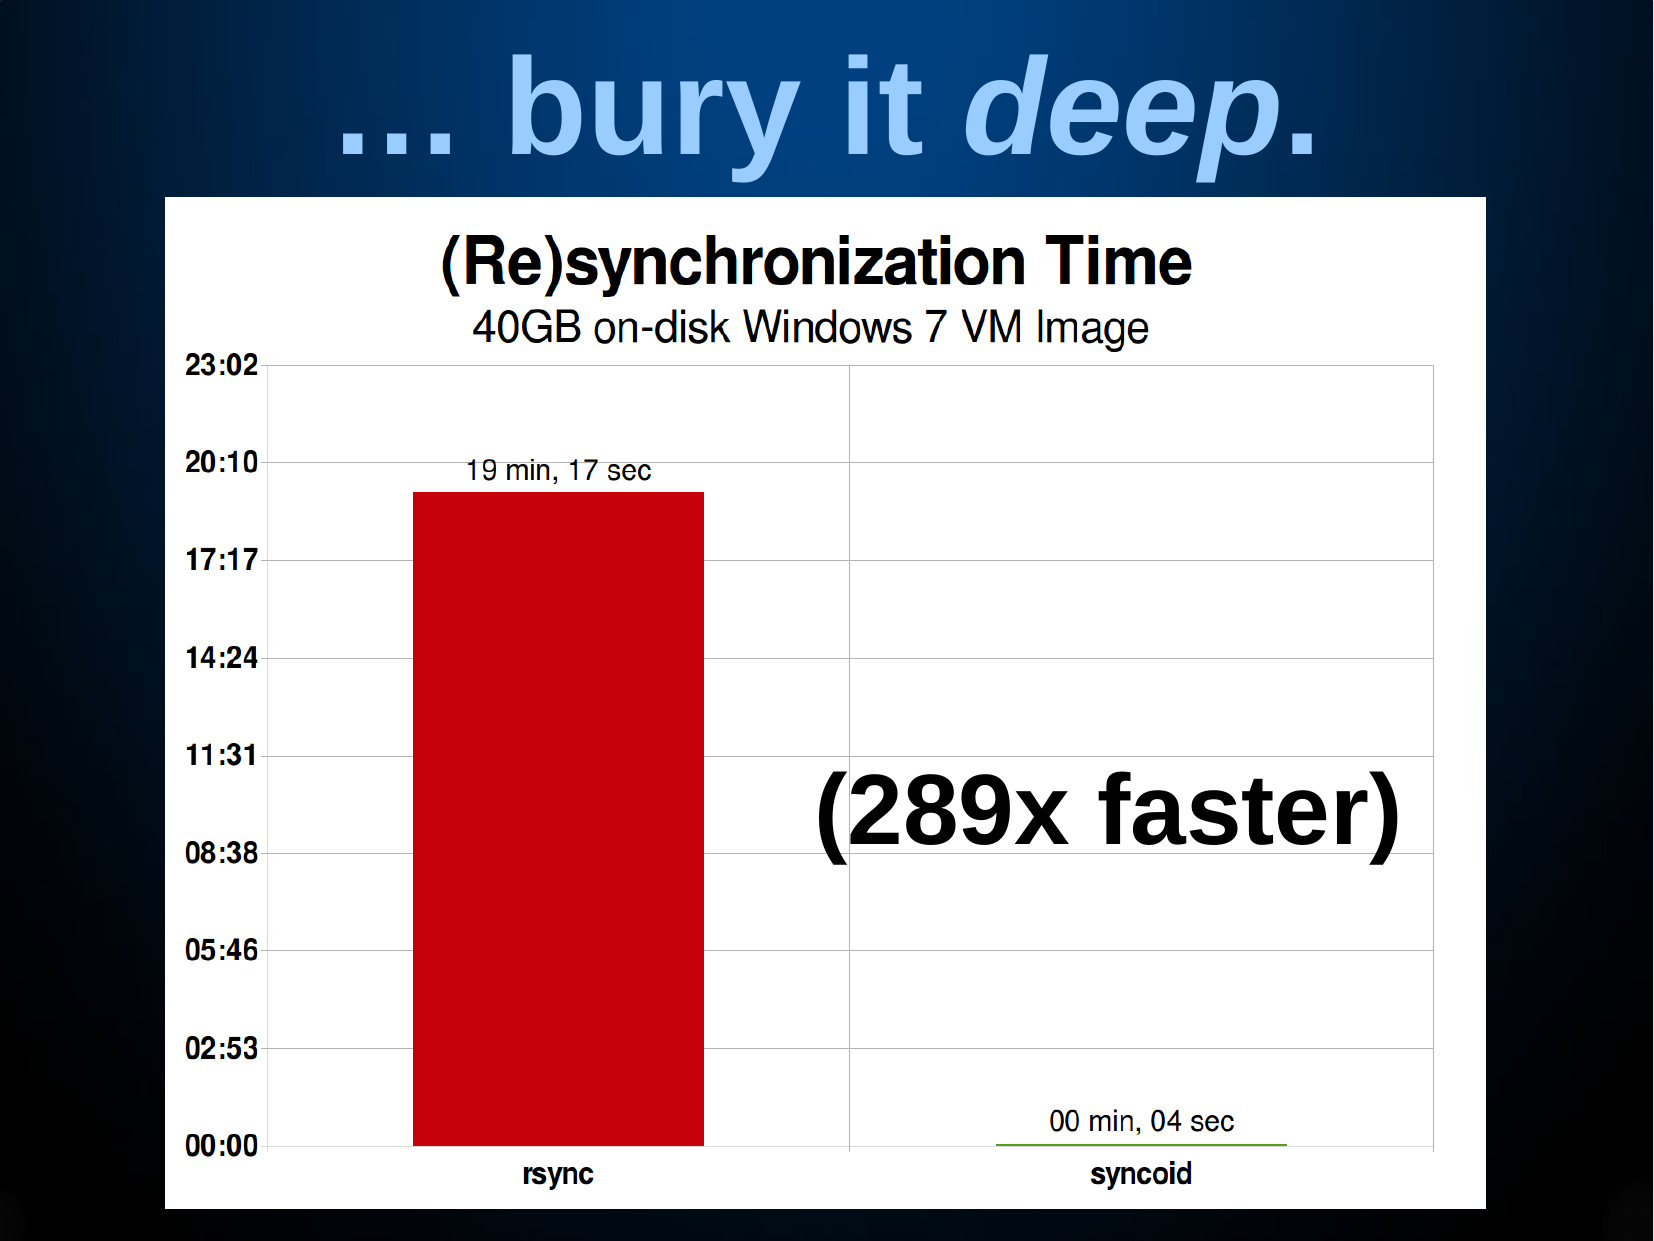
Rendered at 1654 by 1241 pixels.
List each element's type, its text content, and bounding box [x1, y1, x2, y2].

picture [0, 0, 1654, 1241]
title (289x faster) [705, 630, 1486, 991]
title … bury it deep. [0, 2, 1651, 211]
